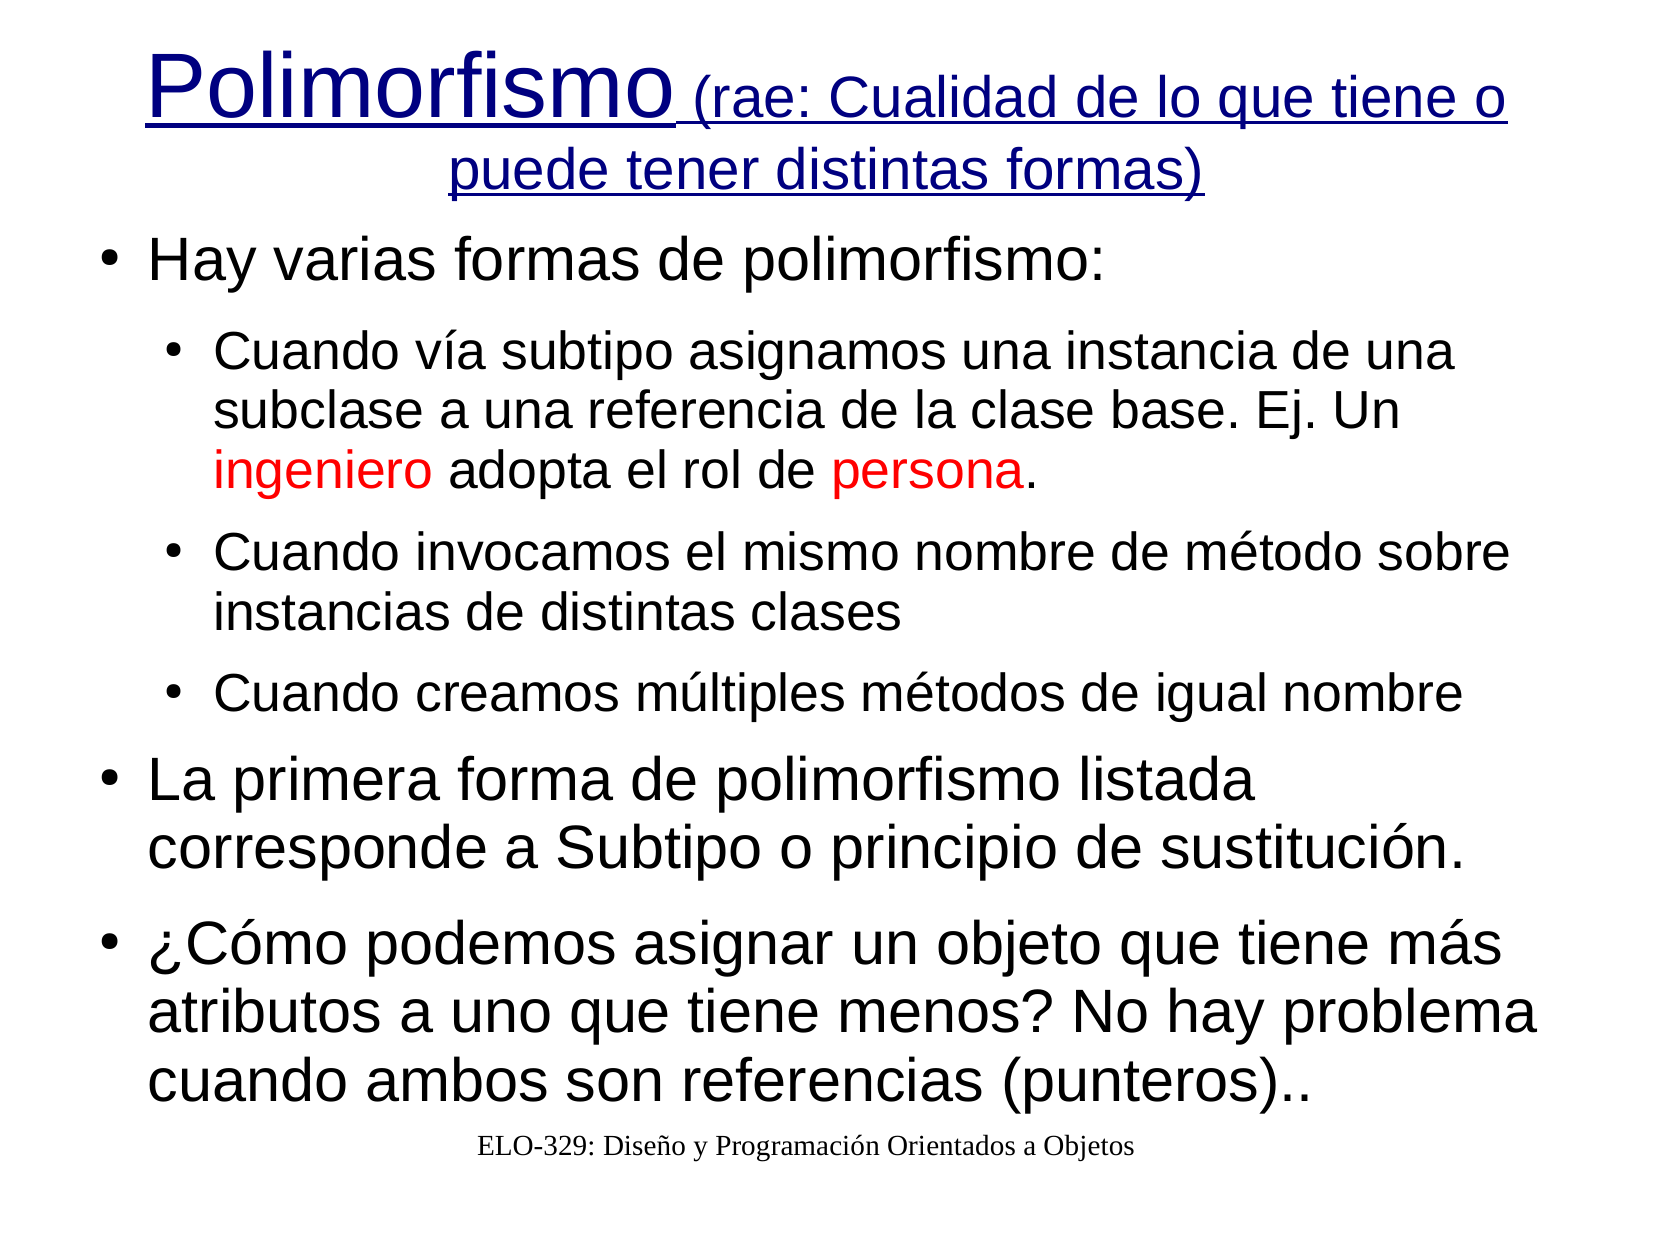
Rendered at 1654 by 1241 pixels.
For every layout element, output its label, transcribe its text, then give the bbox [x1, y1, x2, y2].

list Hay varias formas de polimorfismo: Cuando vía subtipo asignamos una instancia de una subclase a una referencia de la clase base. Ej. Un ingeniero adopta el rol de persona. Cuando invocamos el mismo nombre de método sobre instancias de distintas clases Cuando creamos múltiples métodos de igual nombre La primera forma de polimorfismo listada corresponde a Subtipo o principio de sustitución. ¿Cómo podemos asignar un objeto que tiene más atributos a uno que tiene menos? No hay problema cuando ambos son referencias (punteros).. [82, 225, 1571, 1126]
title Polimorfismo (rae: Cualidad de lo que tiene o puede tener distintas formas) [82, 25, 1571, 212]
